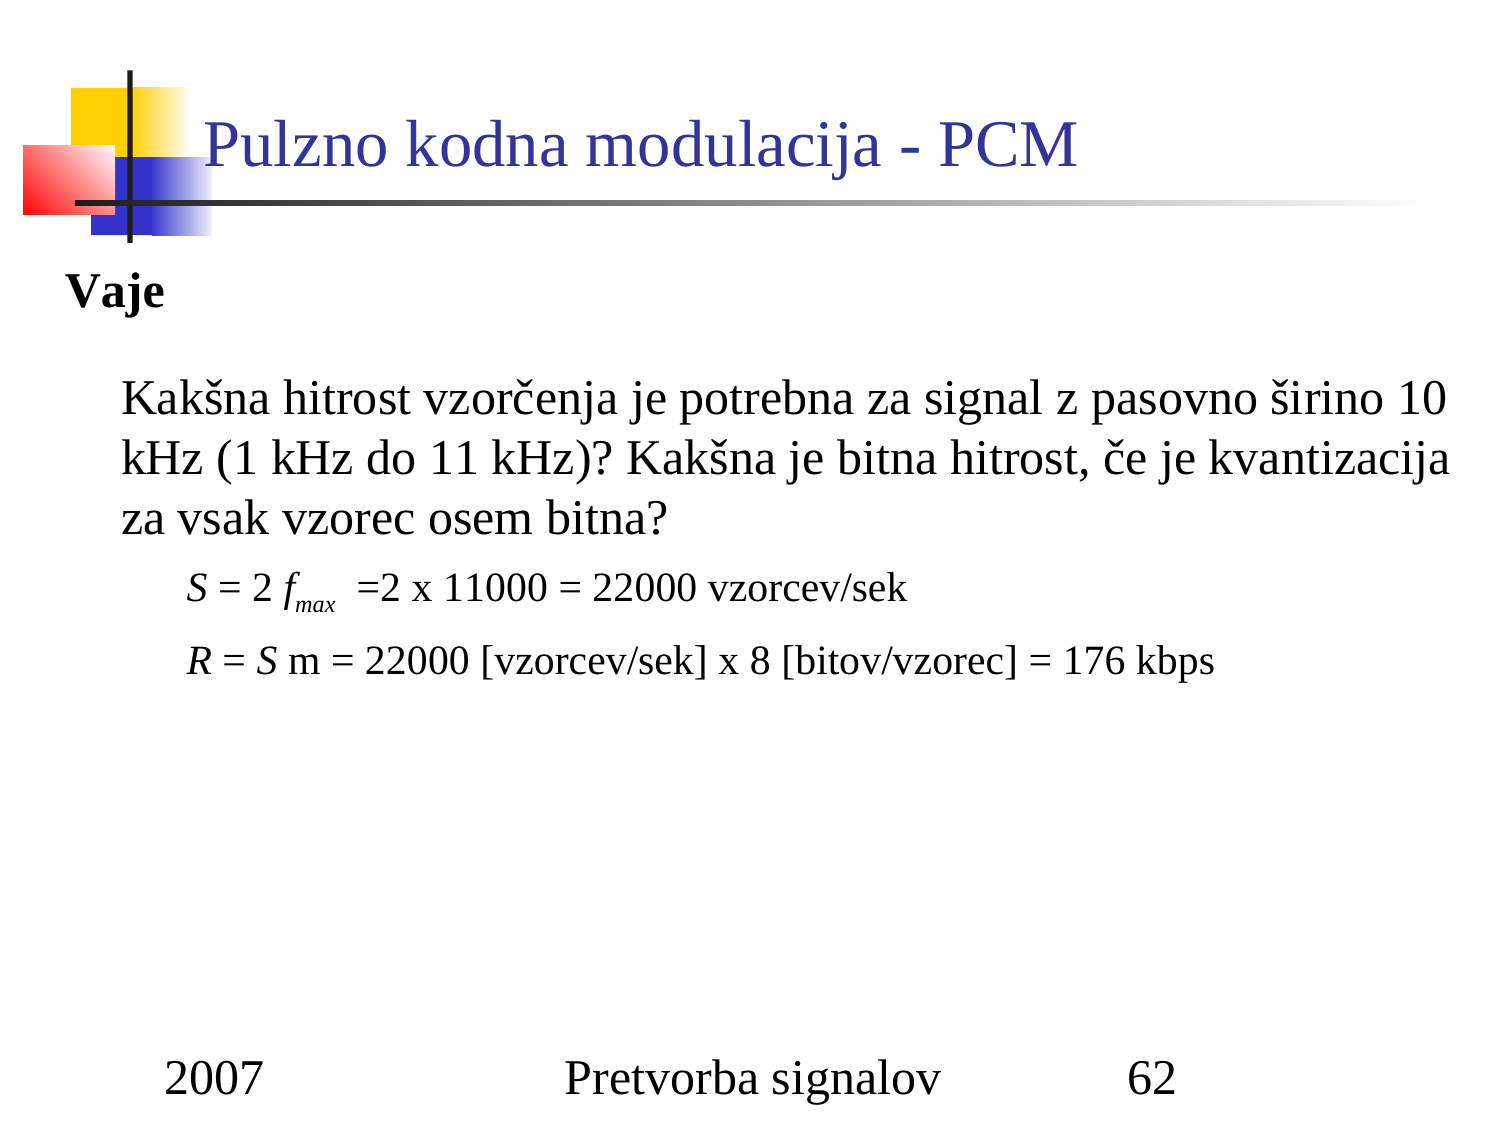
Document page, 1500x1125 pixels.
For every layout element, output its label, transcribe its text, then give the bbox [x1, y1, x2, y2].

list Vaje Kakšna hitrost vzorčenja je potrebna za signal z pasovno širino 10 kHz (1 kHz do 11 kHz)? Kakšna je bitna hitrost, če je kvantizacija za vsak vzorec osem bitna? S = 2 fmax =2 x 11000 = 22000 vzorcev/sek R = S m = 22000 [vzorcev/sek] x 8 [bitov/vzorec] = 176 kbps [50, 249, 1469, 1007]
title Pulzno kodna modulacija - PCM [188, 92, 1468, 188]
